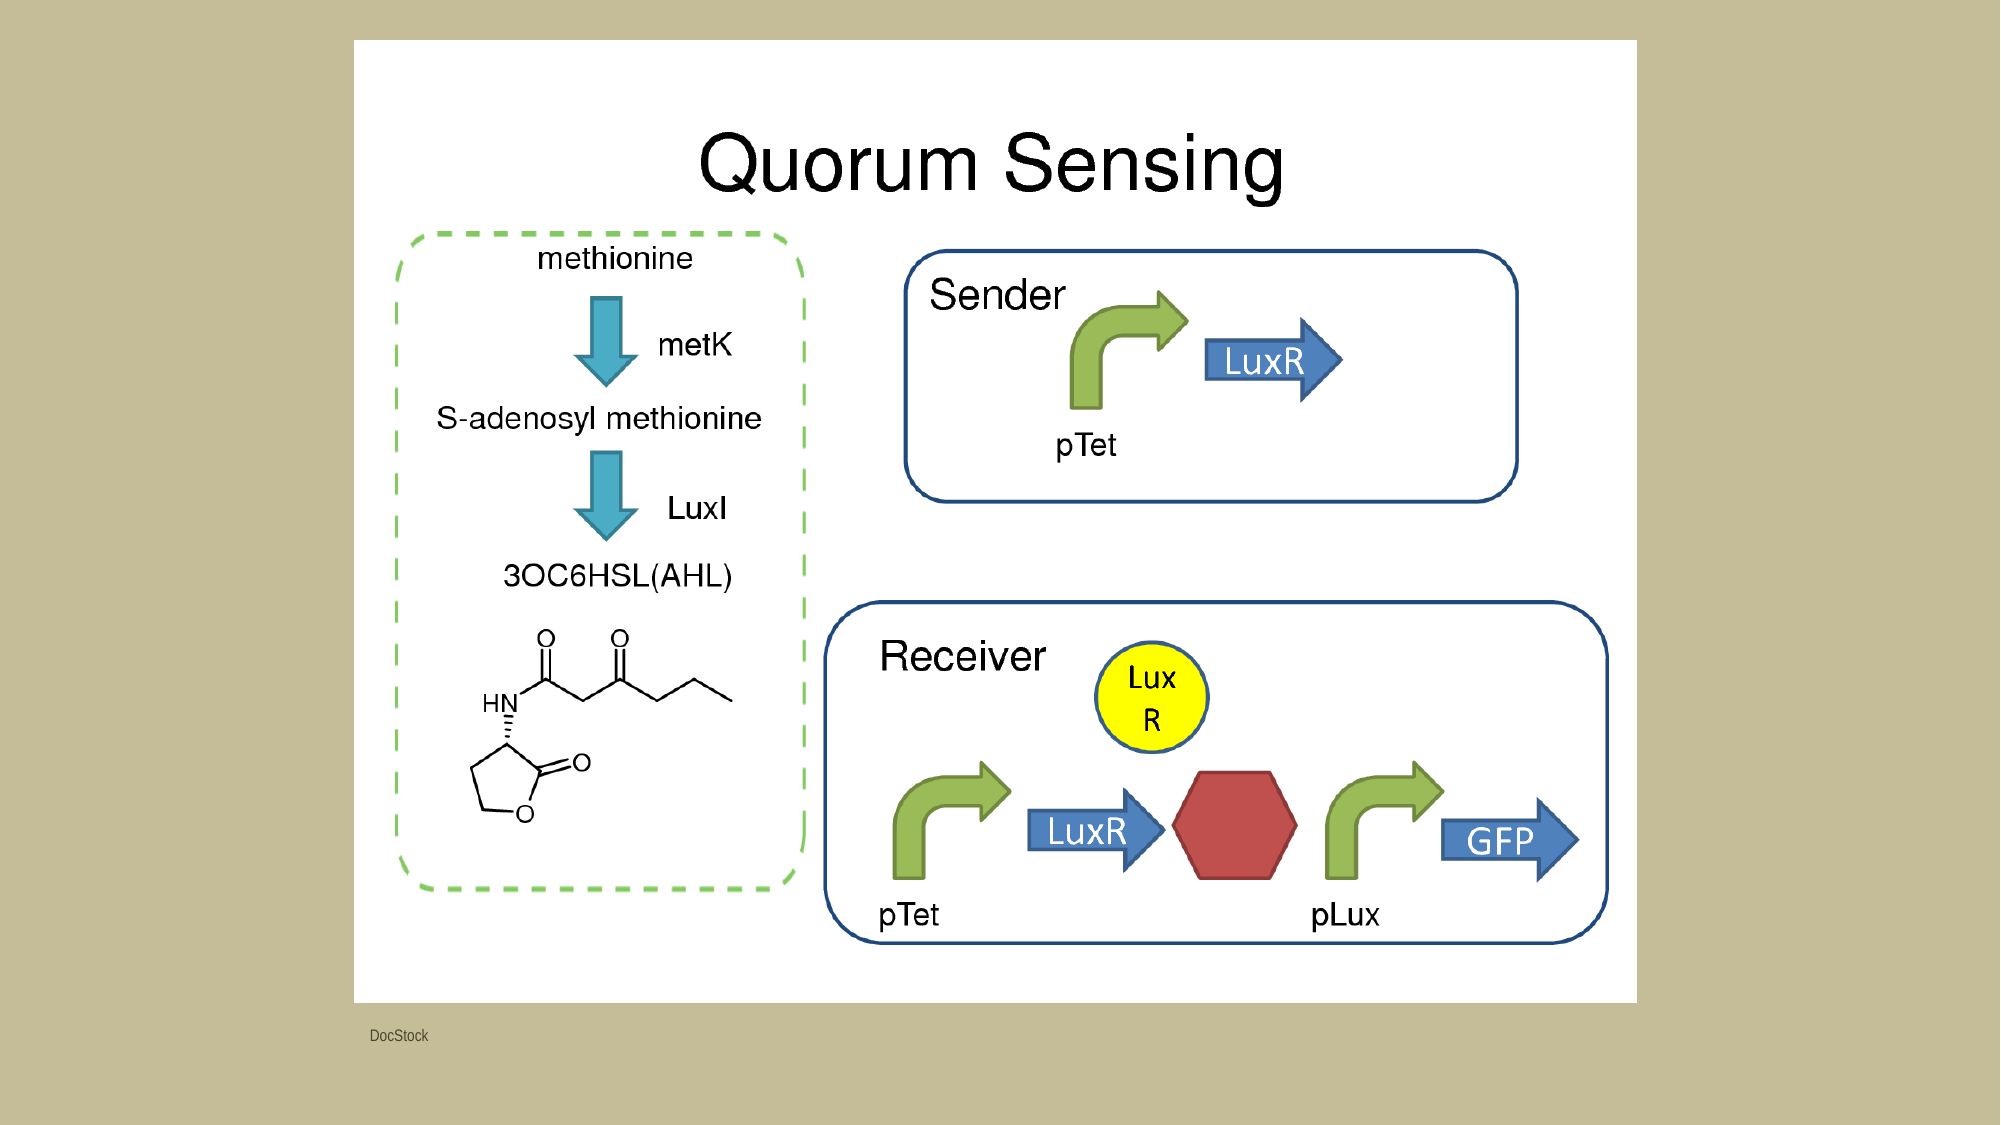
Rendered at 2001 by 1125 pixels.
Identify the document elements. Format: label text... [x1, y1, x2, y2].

picture [354, 40, 1637, 1003]
text_box DocStock [354, 1017, 444, 1053]
